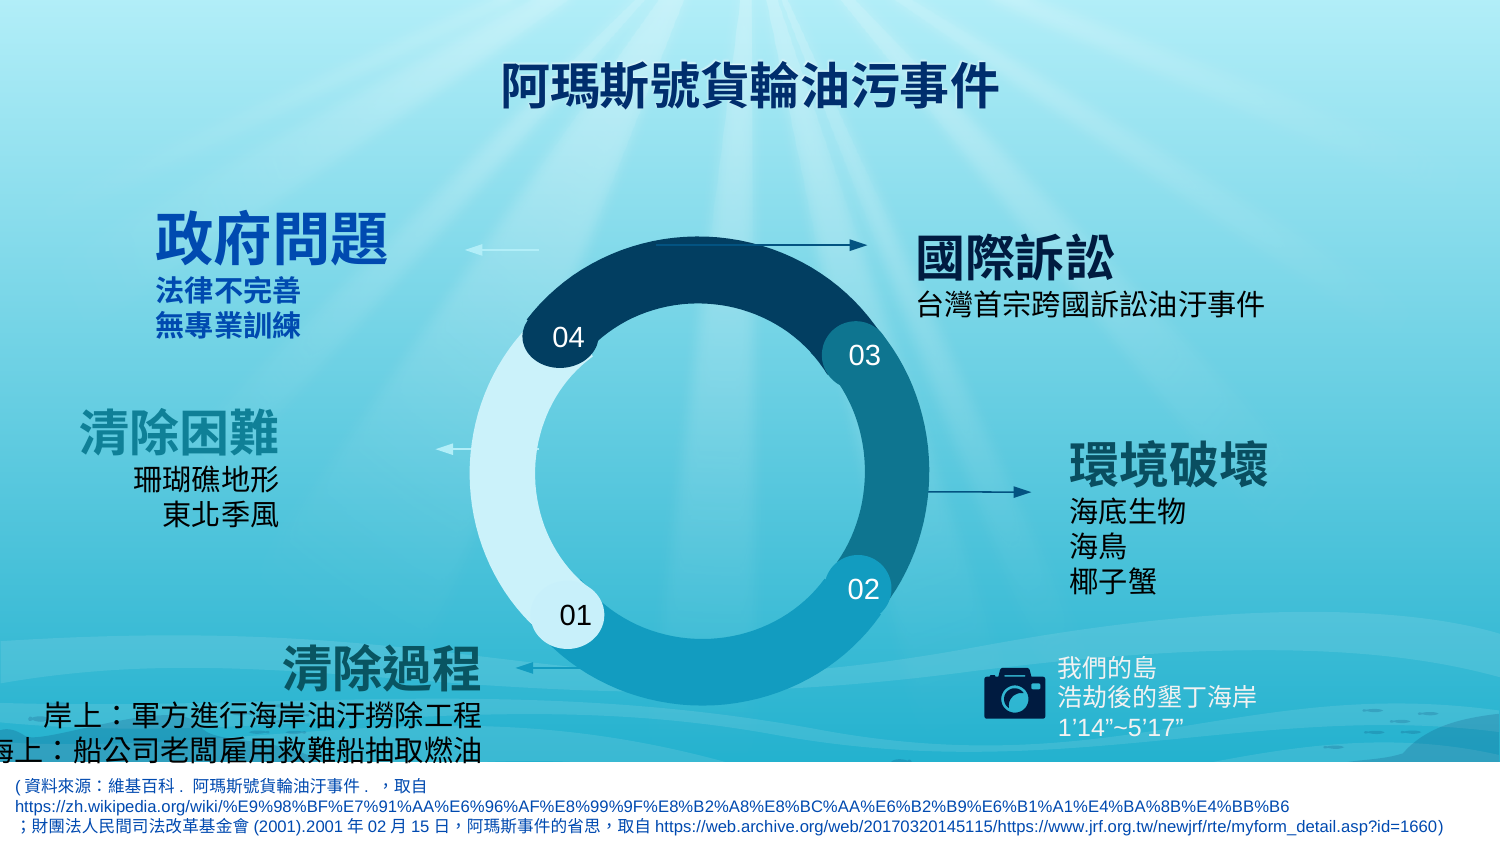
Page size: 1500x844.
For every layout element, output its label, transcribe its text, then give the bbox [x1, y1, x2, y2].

title 阿瑪斯號貨輪油污事件 [153, 43, 1347, 115]
text_box 02 [832, 563, 904, 614]
text_box 清除困難 珊瑚礁地形 東北季風 [64, 386, 413, 599]
text_box 01 [544, 588, 616, 639]
text_box 03 [833, 328, 905, 380]
text_box (資料來源：維基百科. 阿瑪斯號貨輪油汙事件. ，取自 https://zh.wikipedia.org/wiki/%E9%98%BF%E7%91%AA%E6%96%AF%E8%99%9F%E8%B2%A8%E8%BC%AA%E6%B2%B9%E6%B1%A1%E4%BA%8B%E4%BB%B6 ；財團法人民間司法改革基金會(2001).2001年02月15日，阿瑪斯事件的省思，取自https://web.archive.org/web/20170320145115/https://www.jrf.org.tw/newjrf/rte/myform_detail.asp?id=1660) [0, 768, 1500, 843]
text_box 04 [537, 310, 609, 362]
text_box 我們的島 浩劫後的墾丁海岸 1’14”~5’17” [1042, 644, 1430, 751]
text_box [984, 667, 1042, 719]
text_box [522, 762, 1500, 768]
text_box 清除過程 岸上：軍方進行海岸油汙撈除工程 海上：船公司老闆雇用救難船抽取燃油 [0, 622, 522, 768]
text_box 政府問題 法律不完善 無專業訓練 [140, 187, 518, 400]
text_box [469, 236, 930, 706]
text_box 環境破壞 海底生物 海鳥 椰子蟹 [1054, 423, 1432, 622]
text_box 國際訴訟 台灣首宗跨國訴訟油汙事件 [900, 210, 1500, 423]
